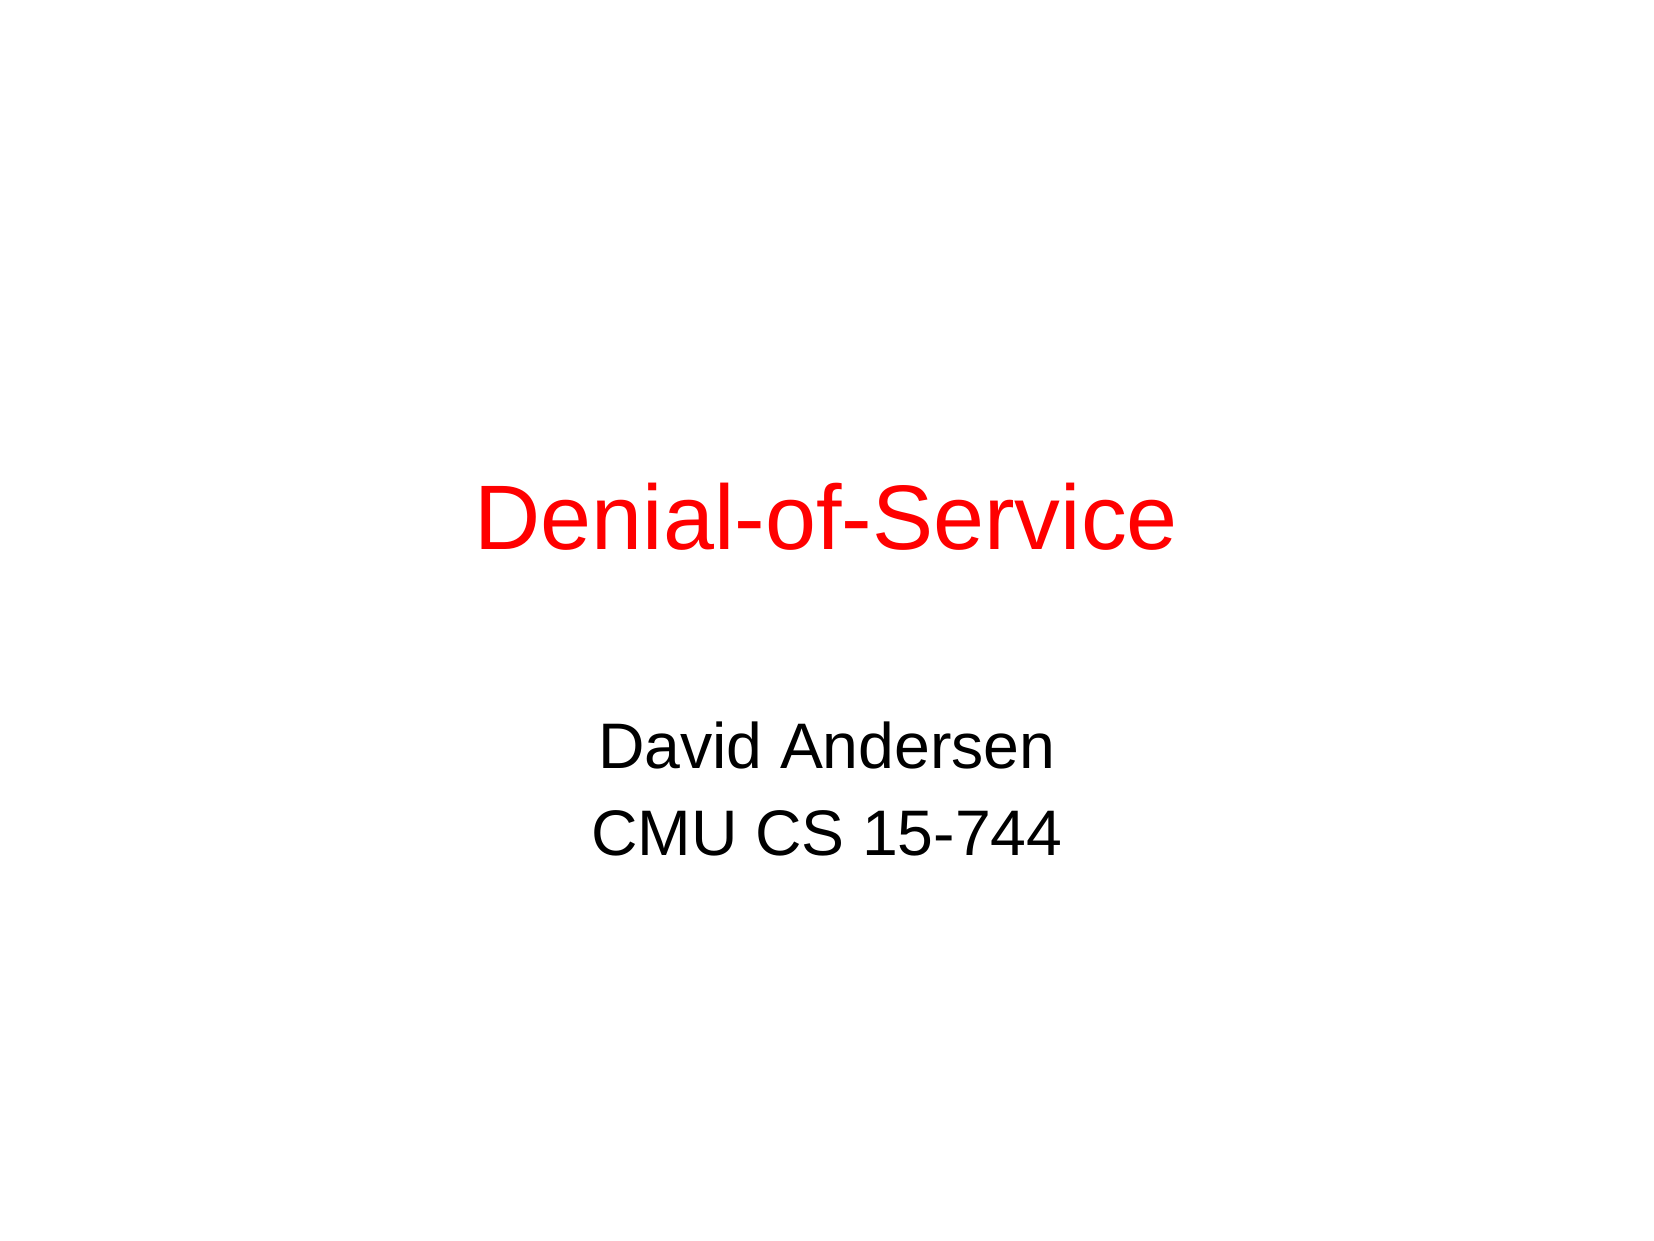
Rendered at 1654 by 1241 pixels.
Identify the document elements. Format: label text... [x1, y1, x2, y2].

title Denial-of-Service [124, 385, 1530, 652]
subtitle David Andersen CMU CS 15-744 [248, 702, 1406, 1020]
